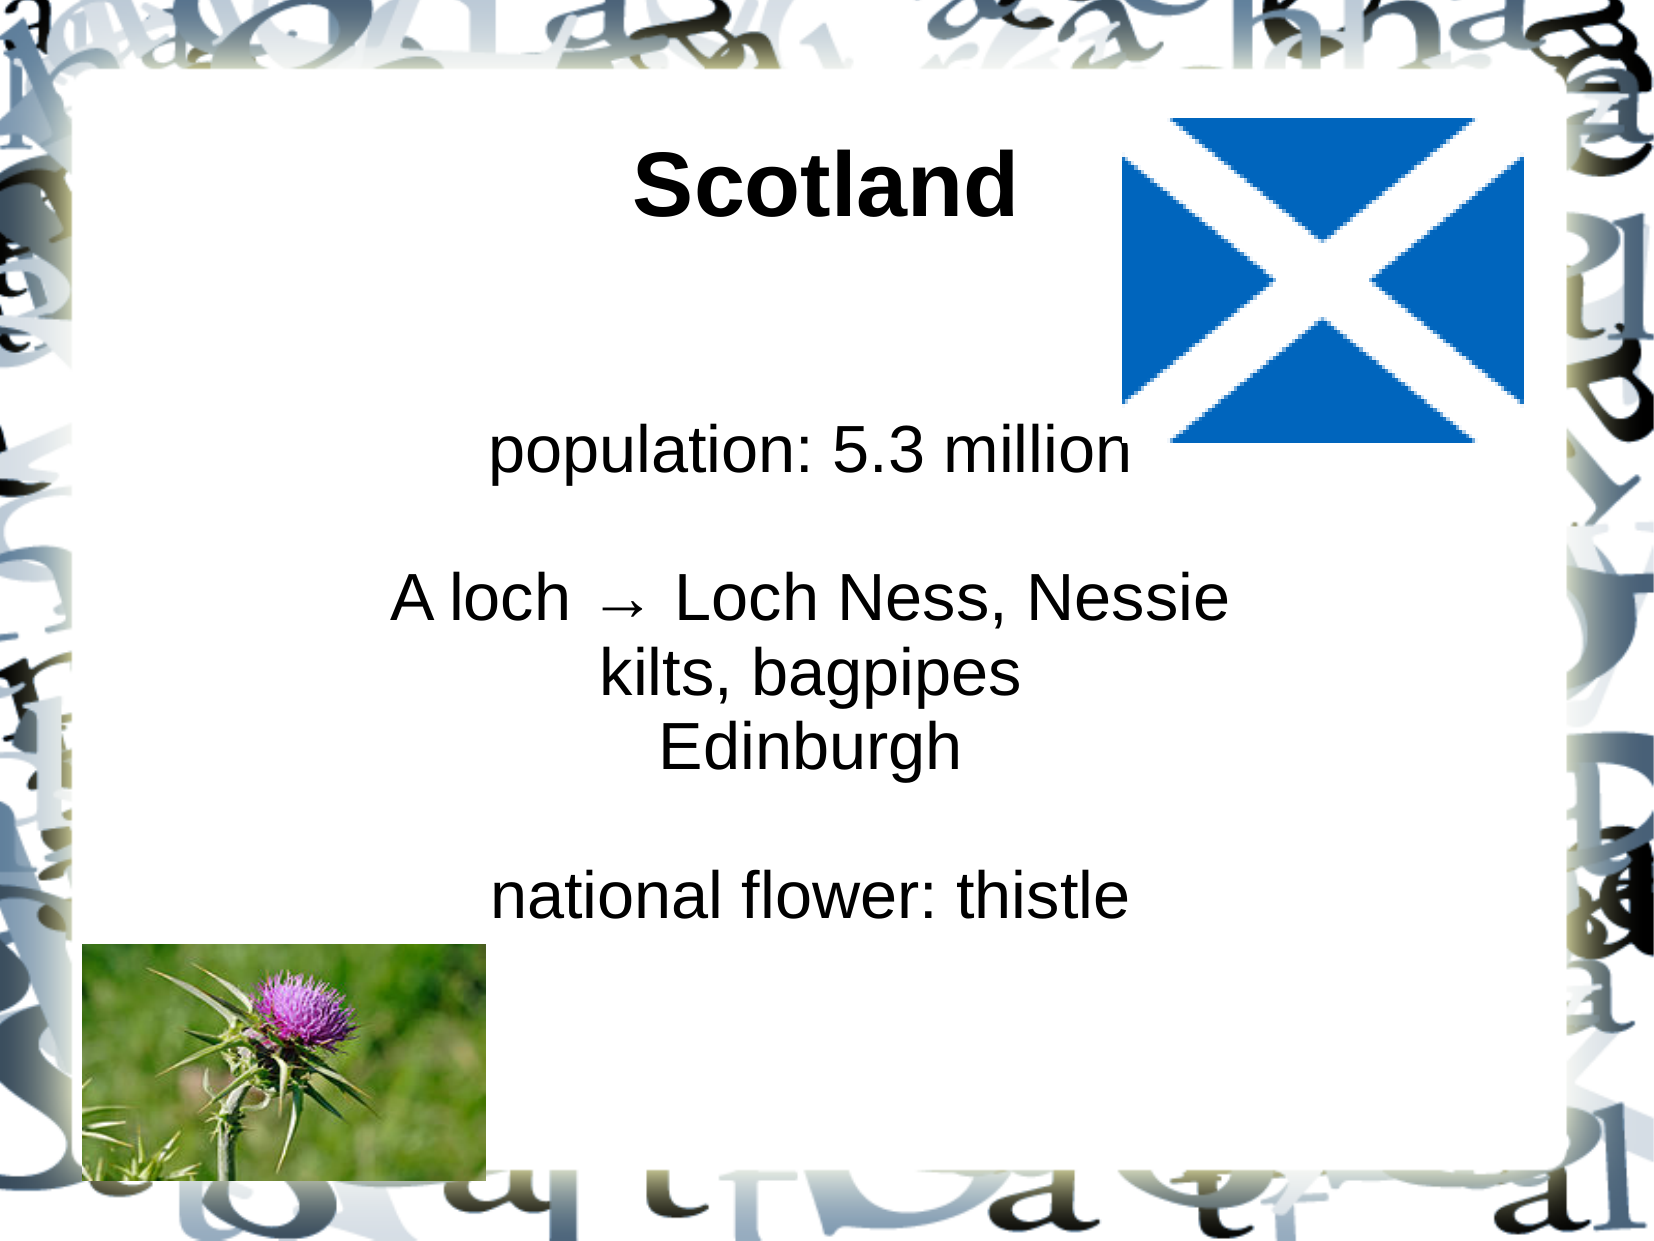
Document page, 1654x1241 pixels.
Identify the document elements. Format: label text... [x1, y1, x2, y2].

picture [0, 0, 1654, 1241]
title Scotland [82, 86, 1571, 279]
subtitle population: 5.3 million A loch → Loch Ness, Nessie kilts, bagpipes Edinburgh national flower: thistle [99, 321, 1523, 1021]
